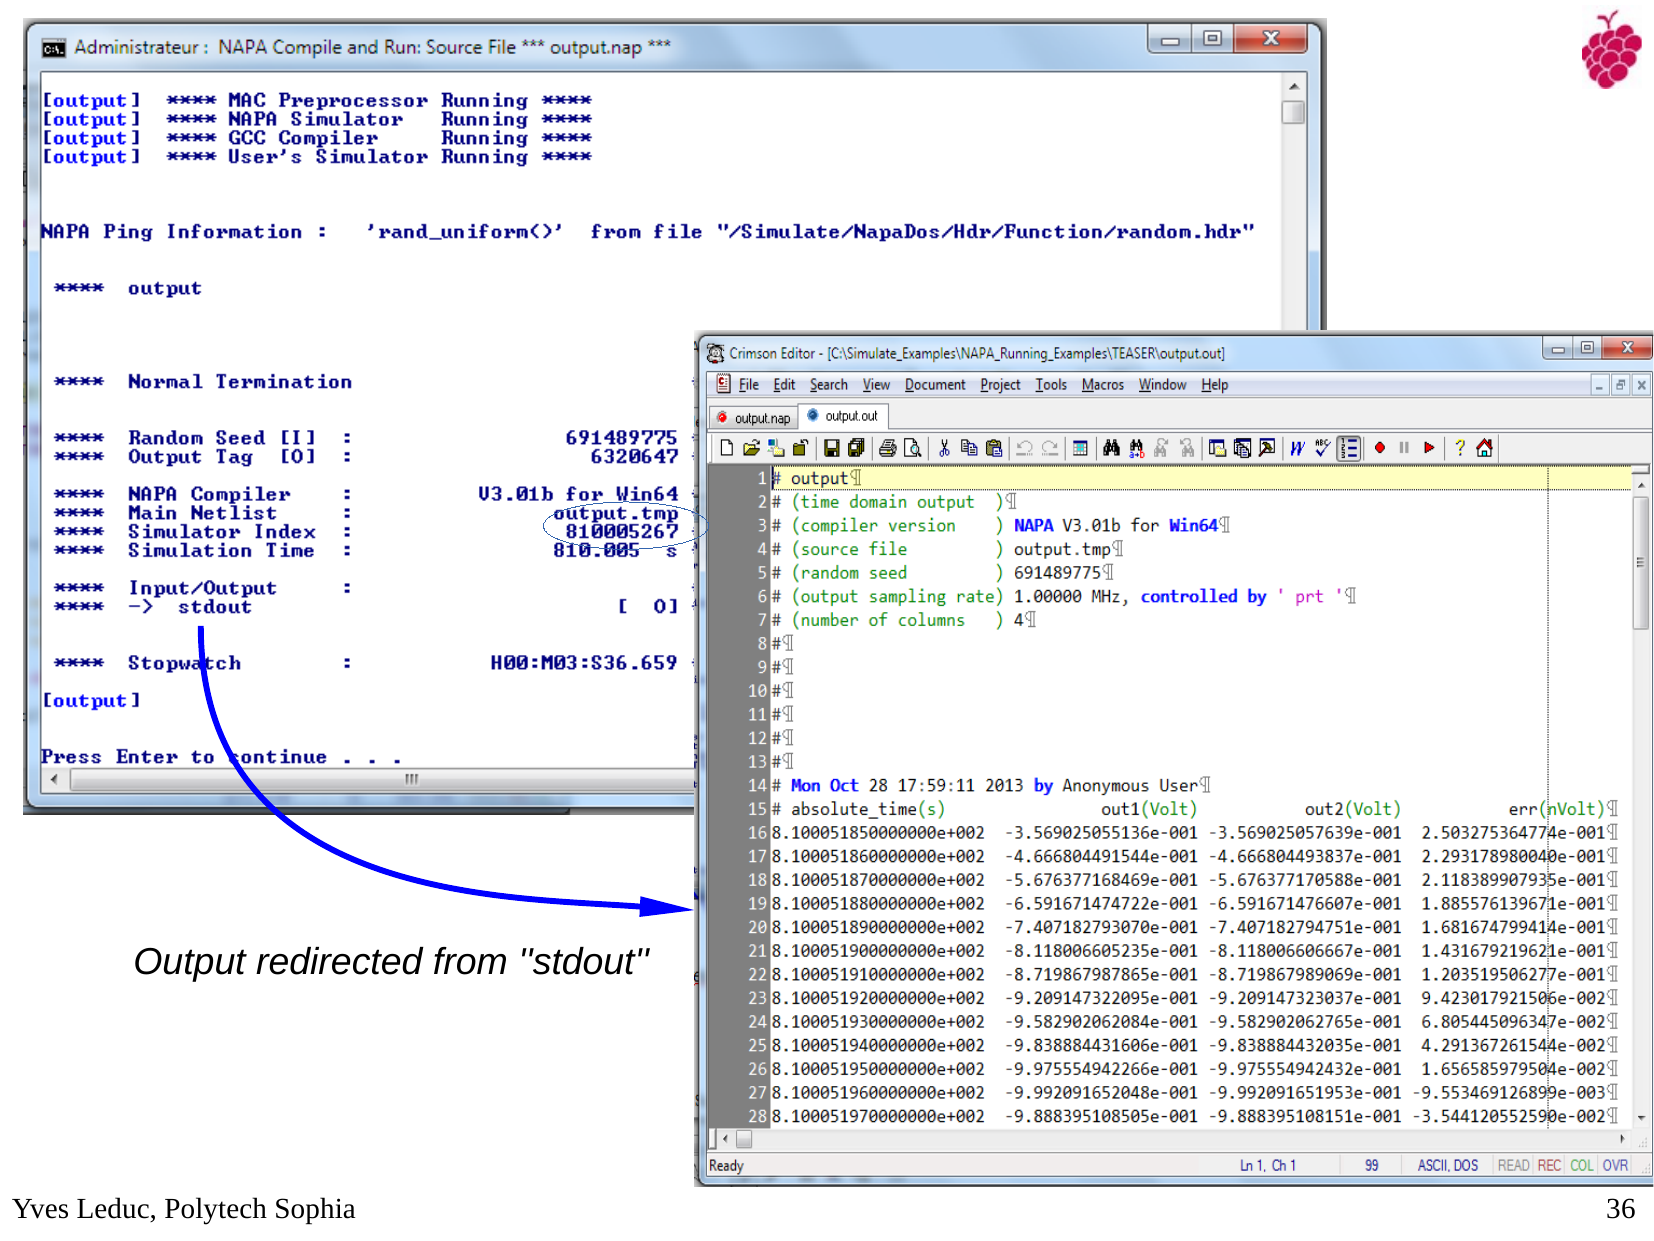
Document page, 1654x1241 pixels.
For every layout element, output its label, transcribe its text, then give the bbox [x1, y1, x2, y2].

picture [1582, 5, 1642, 89]
text_box Output redirected from ''stdout'' [118, 933, 686, 993]
picture [23, 18, 1654, 1187]
